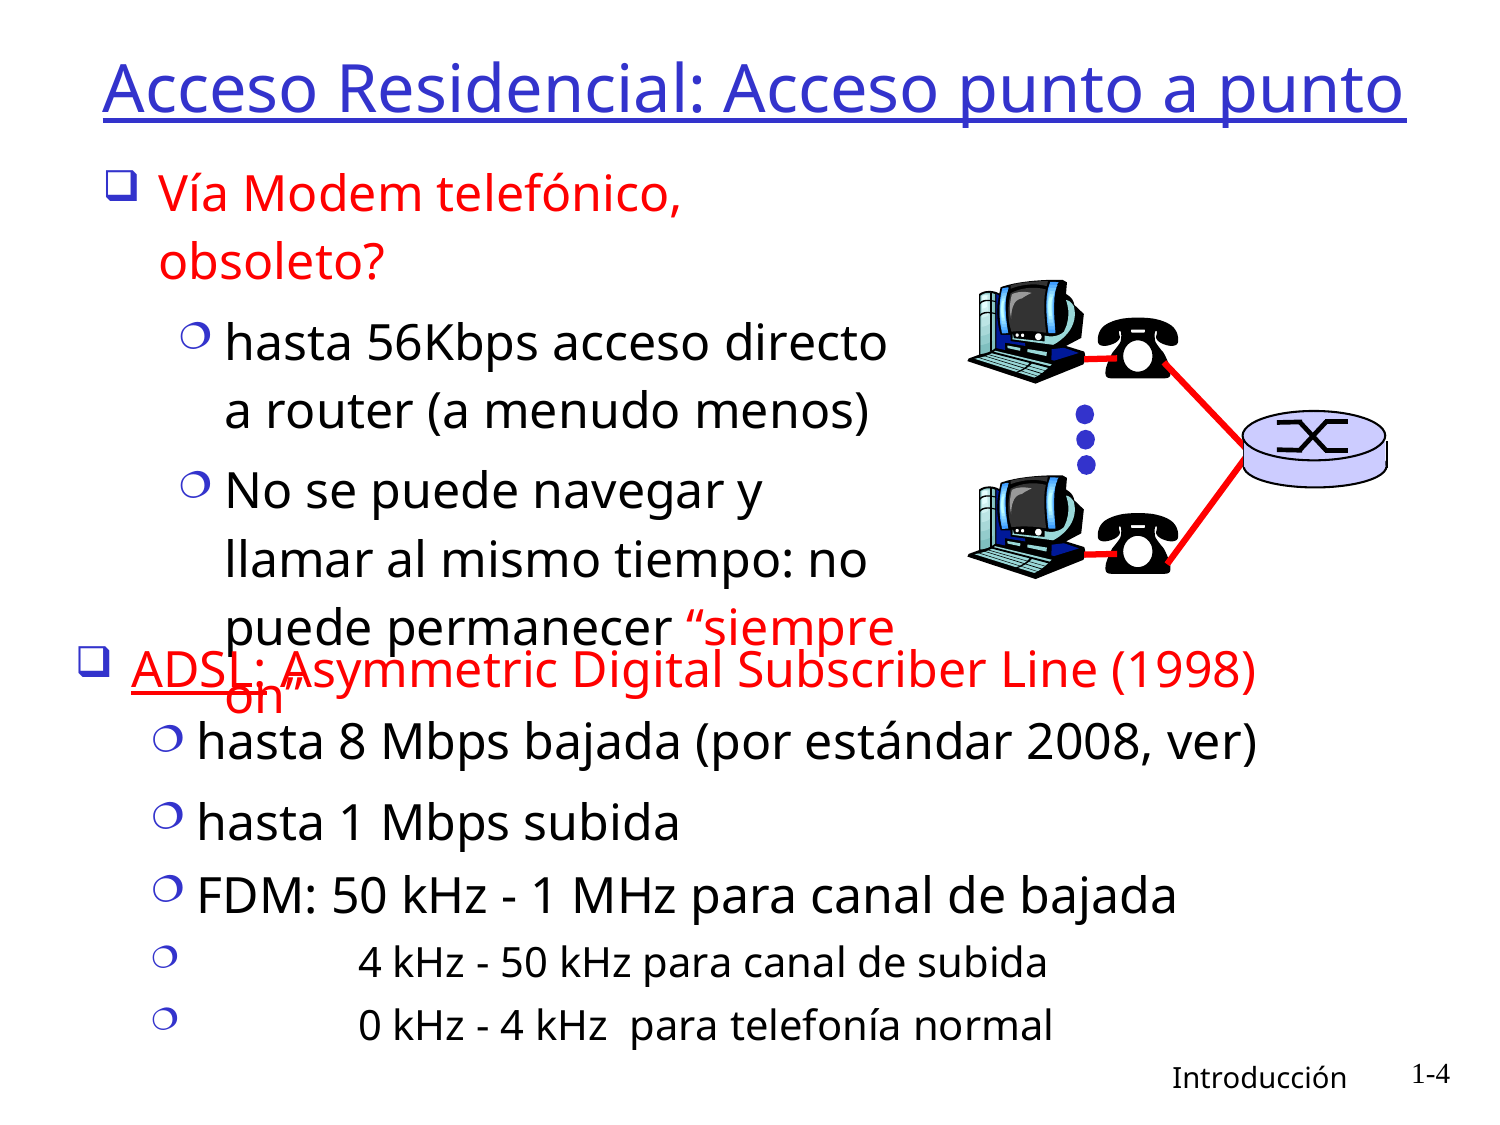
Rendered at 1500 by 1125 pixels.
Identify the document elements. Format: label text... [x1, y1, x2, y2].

picture [1097, 317, 1179, 379]
picture [1097, 513, 1179, 574]
text_box [1242, 410, 1387, 488]
picture [967, 278, 1088, 384]
text_box [1077, 455, 1096, 475]
text_box [1076, 429, 1095, 450]
text_box [1075, 404, 1095, 425]
list Vía Modem telefónico, obsoleto? hasta 56Kbps acceso directo a router (a menudo menos) No se puede navegar y llamar al mismo tiempo: no puede permanecer “siempre on” [87, 149, 938, 637]
picture [967, 474, 1088, 580]
list ADSL: Asymmetric Digital Subscriber Line (1998) hasta 8 Mbps bajada (por estándar 2008, ver) hasta 1 Mbps subida FDM: 50 kHz - 1 MHz para canal de bajada 4 kHz - 50 kHz para canal de subida 0 kHz - 4 kHz para telefonía normal [75, 637, 1426, 1088]
title Acceso Residencial: Acceso punto a punto [87, 16, 1463, 158]
